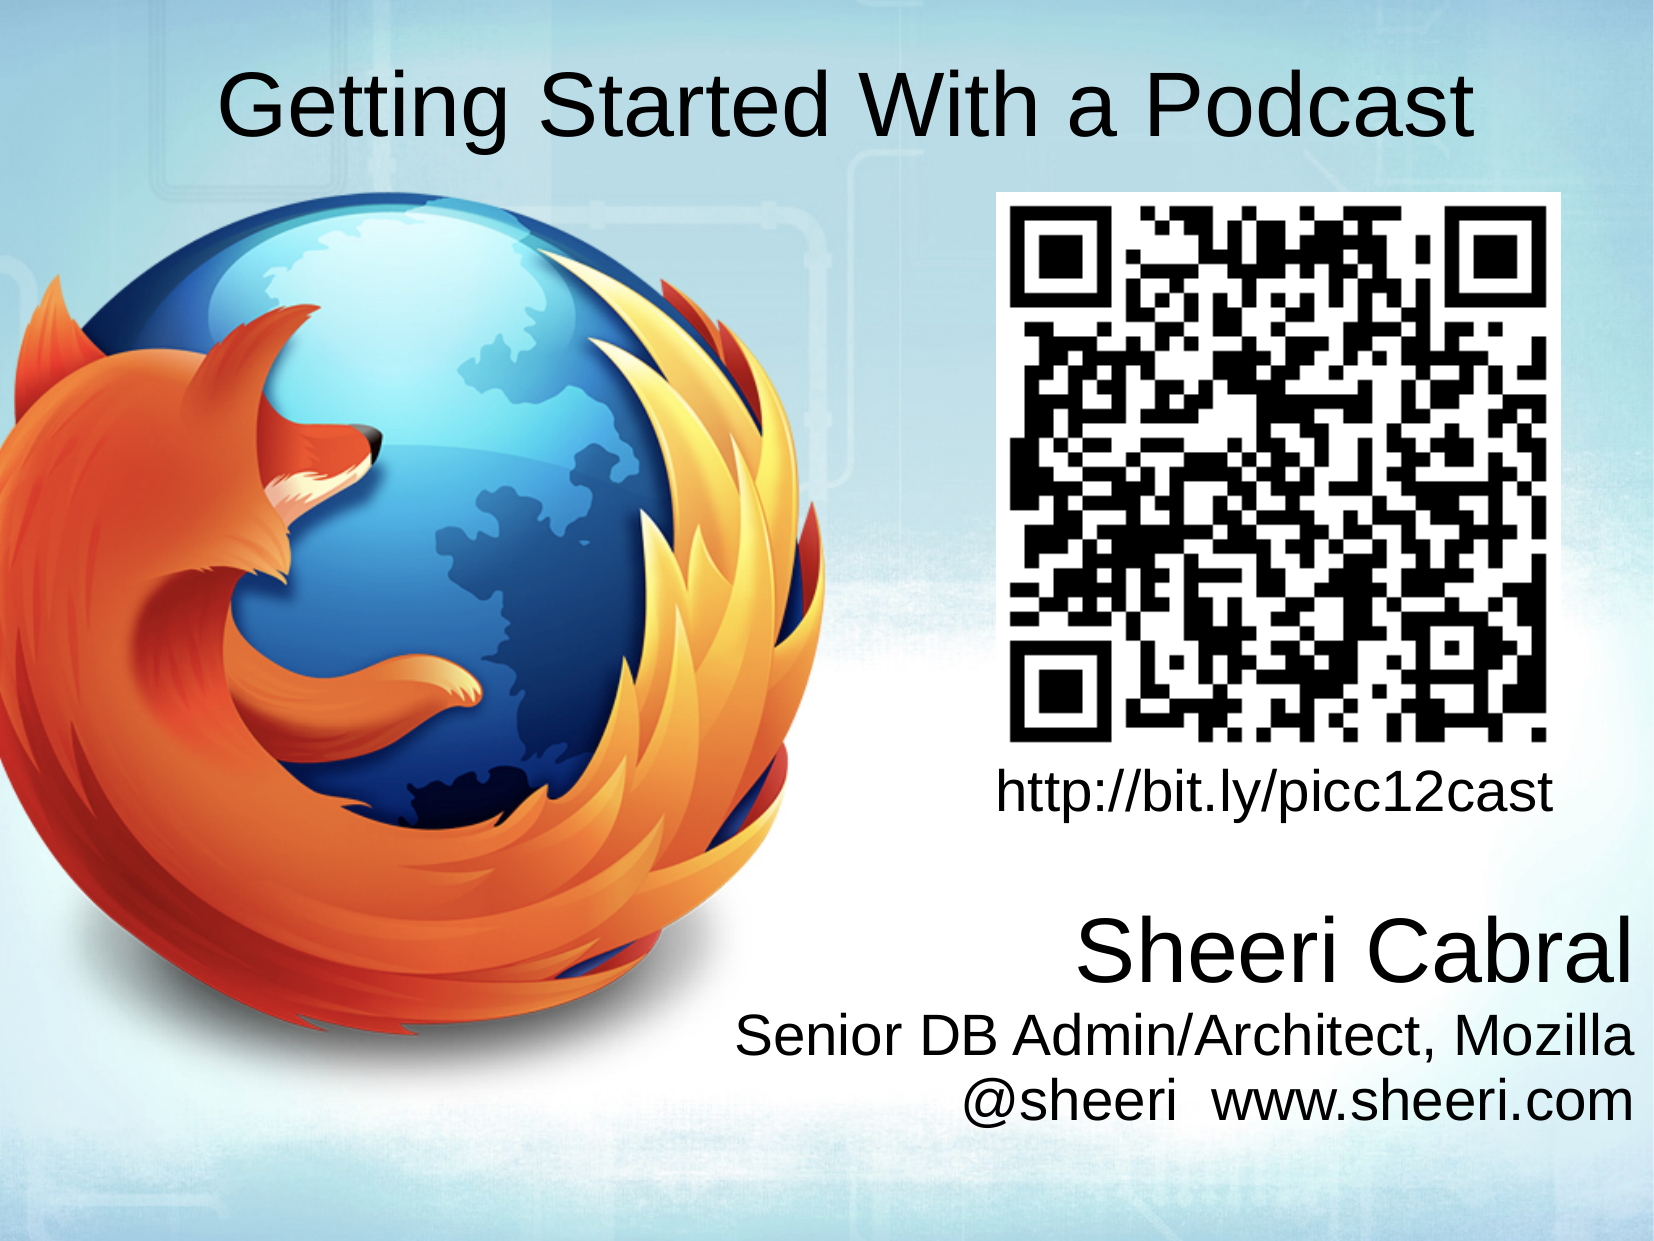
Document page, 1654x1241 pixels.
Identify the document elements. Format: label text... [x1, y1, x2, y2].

text_box http://bit.ly/picc12cast [900, 751, 1651, 832]
text_box Getting Started With a Podcast Sheeri Cabral Senior DB Admin/Architect, Mozilla @sheeri www.sheeri.com [23, 61, 1637, 1121]
picture [0, 0, 1654, 1241]
